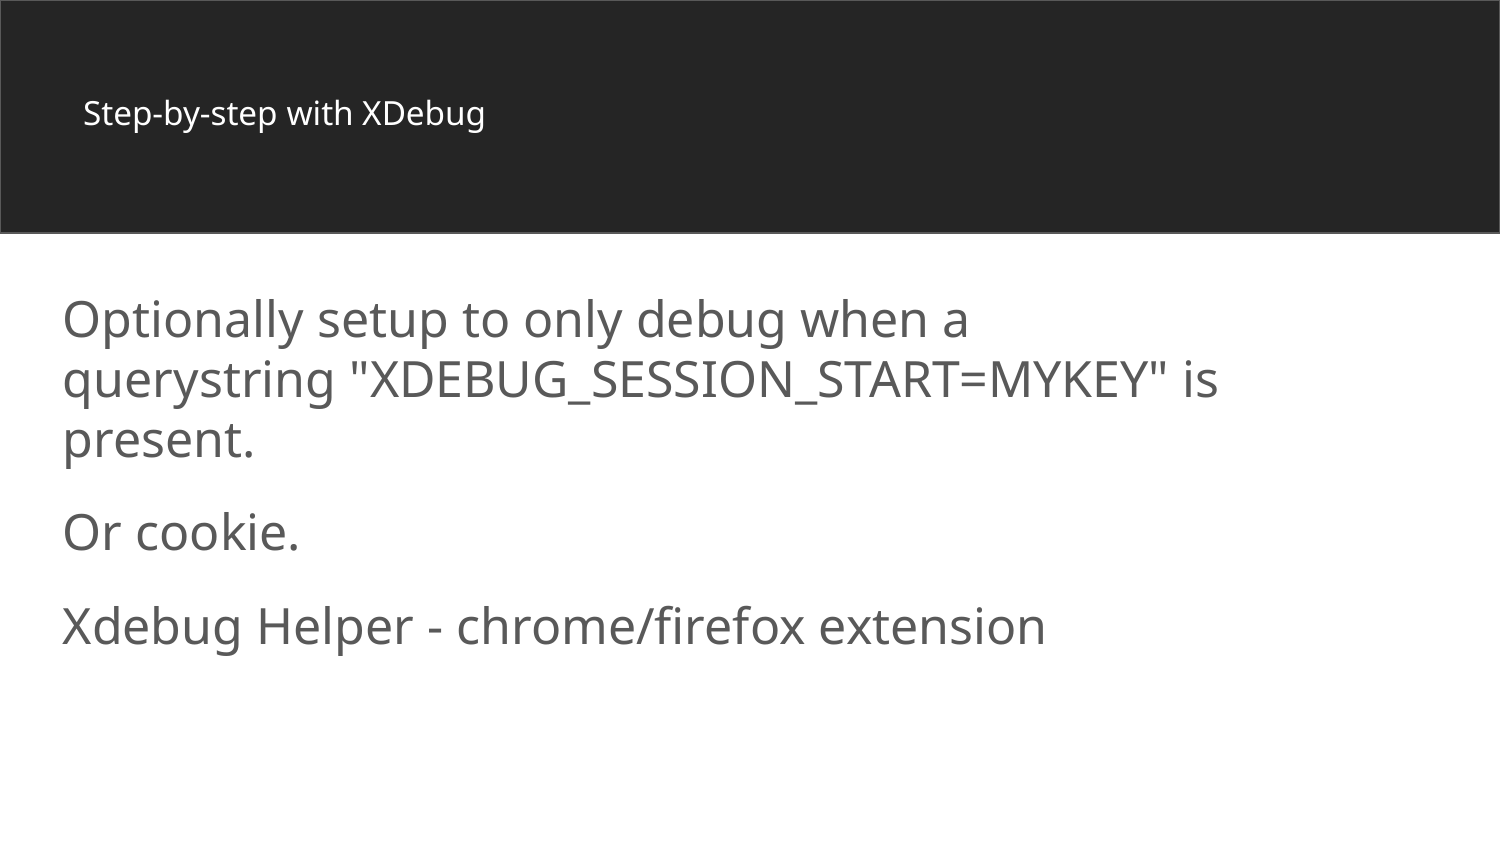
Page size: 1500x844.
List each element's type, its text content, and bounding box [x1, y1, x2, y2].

list Optionally setup to only debug when a querystring "XDEBUG_SESSION_START=MYKEY" is present. Or cookie. Xdebug Helper - chrome/firefox extension [47, 272, 1246, 748]
title Step-by-step with XDebug [68, 56, 1307, 185]
text_box [0, 0, 1500, 234]
